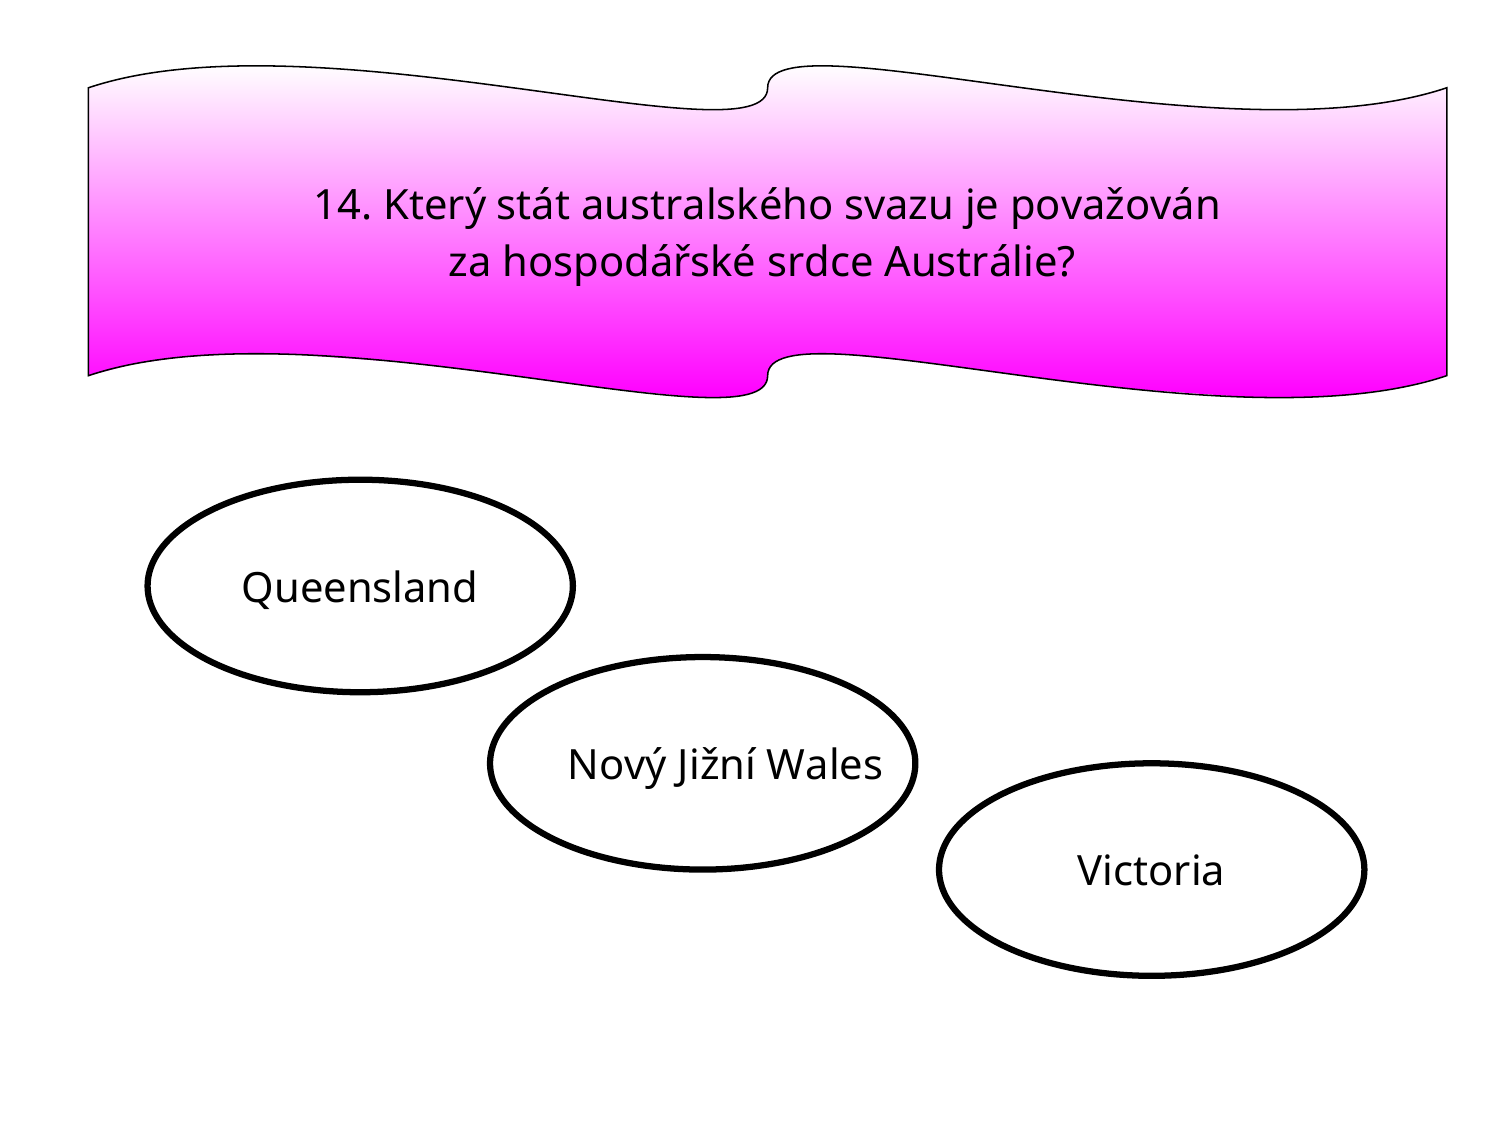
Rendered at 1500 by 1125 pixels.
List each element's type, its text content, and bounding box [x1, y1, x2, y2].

text_box Victoria [939, 763, 1365, 976]
text_box 14. Který stát australského svazu je považován za hospodářské srdce Austrálie? [88, 65, 1447, 398]
text_box Queensland [147, 479, 573, 693]
text_box Nový Jižní Wales [490, 657, 916, 870]
